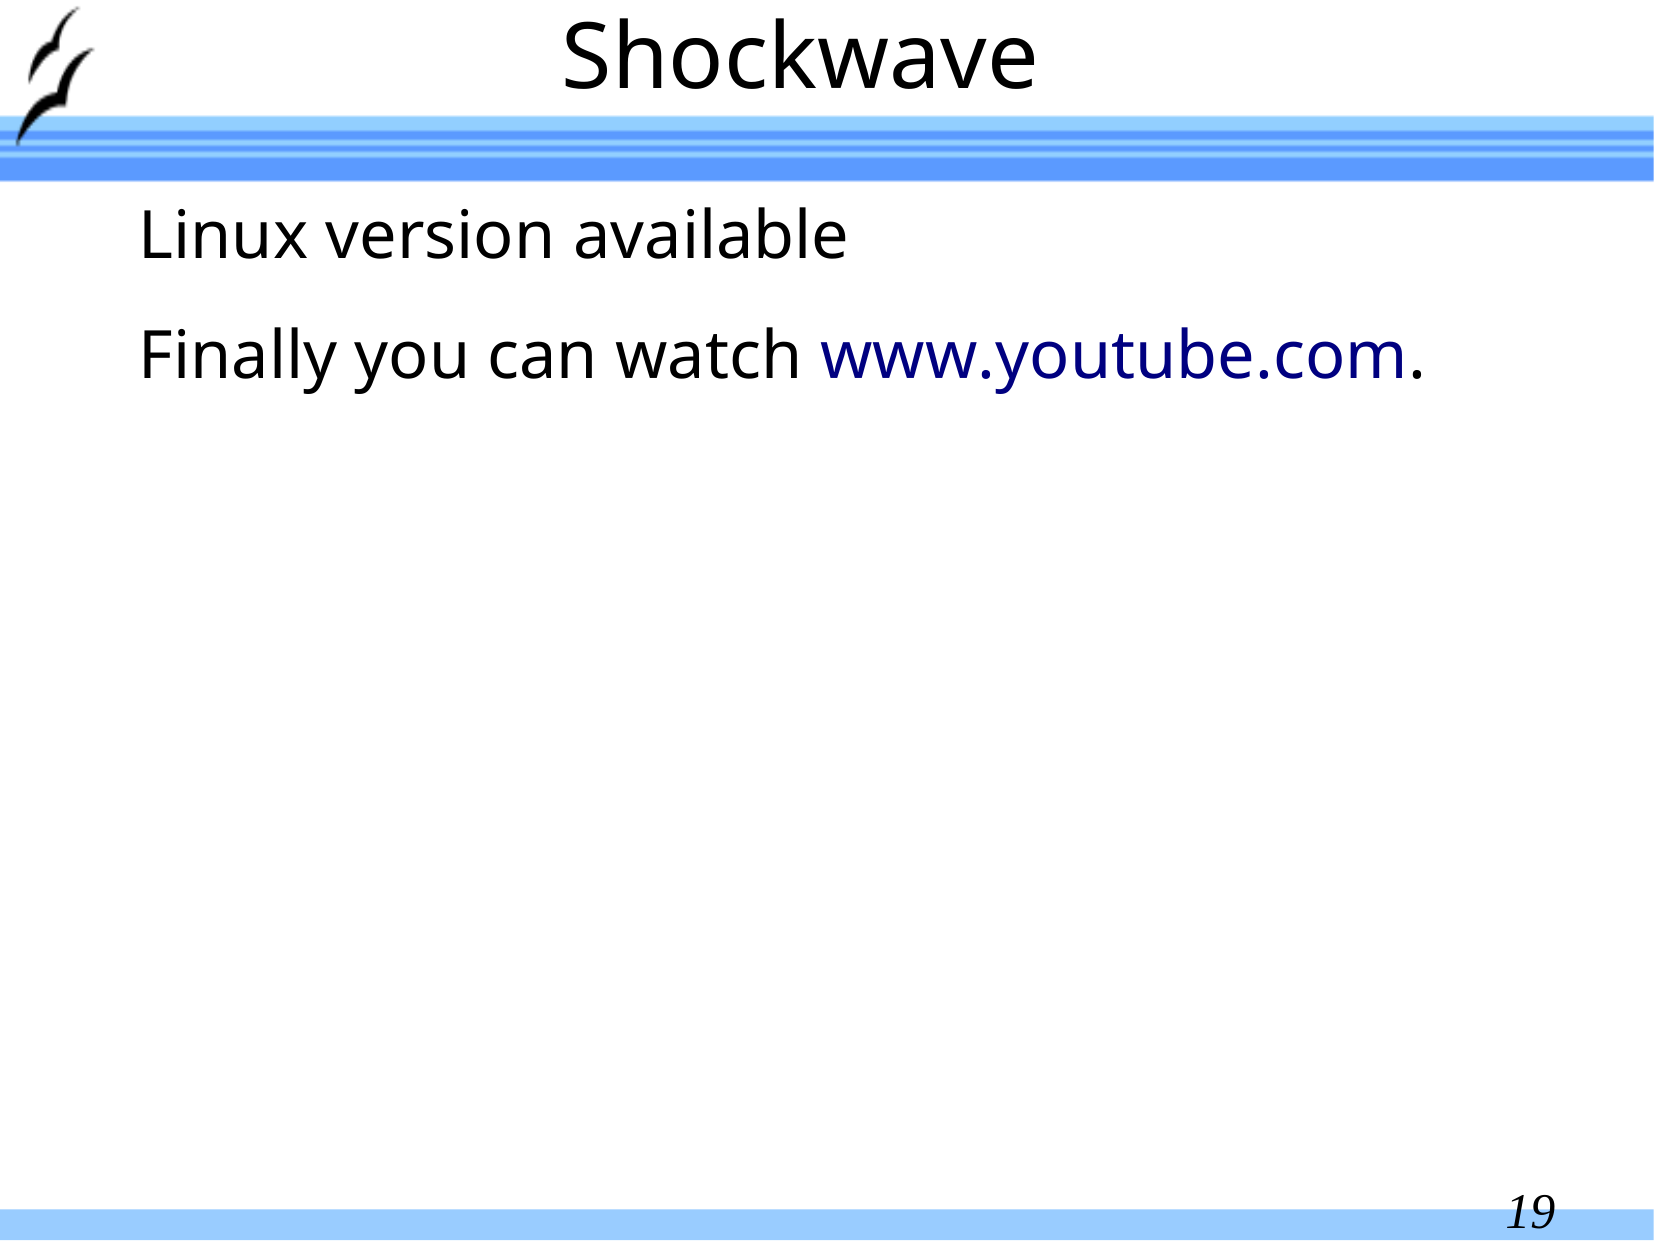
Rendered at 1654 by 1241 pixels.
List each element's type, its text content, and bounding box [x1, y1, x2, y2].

picture [0, 0, 1654, 188]
title Shockwave [94, 0, 1507, 121]
list Linux version available Finally you can watch www.youtube.com. [120, 187, 1533, 1195]
